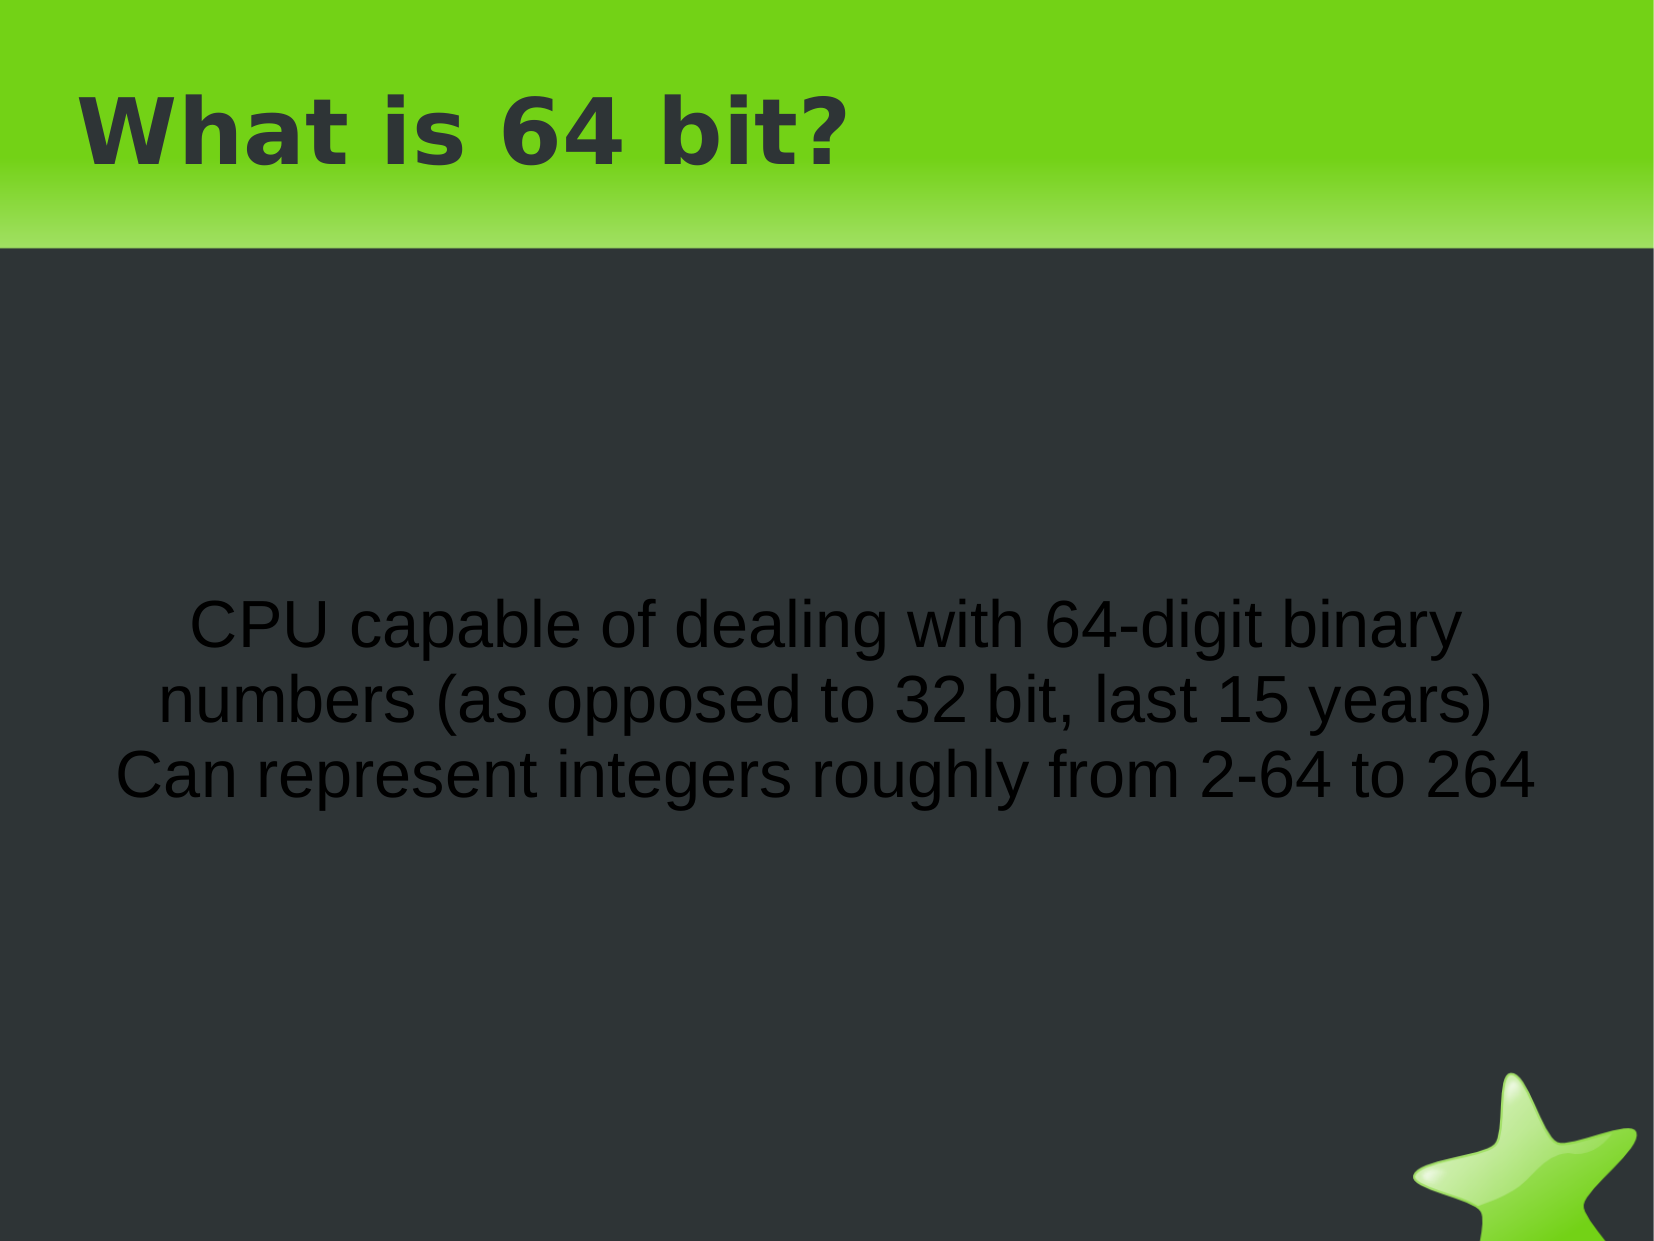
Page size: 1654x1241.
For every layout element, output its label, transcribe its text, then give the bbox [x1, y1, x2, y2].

picture [0, 0, 1654, 1241]
title What is 64 bit? [76, 36, 1565, 229]
subtitle CPU capable of dealing with 64-digit binary numbers (as opposed to 32 bit, last 15 years) Can represent integers roughly from 2-64 to 264 [82, 297, 1571, 1102]
